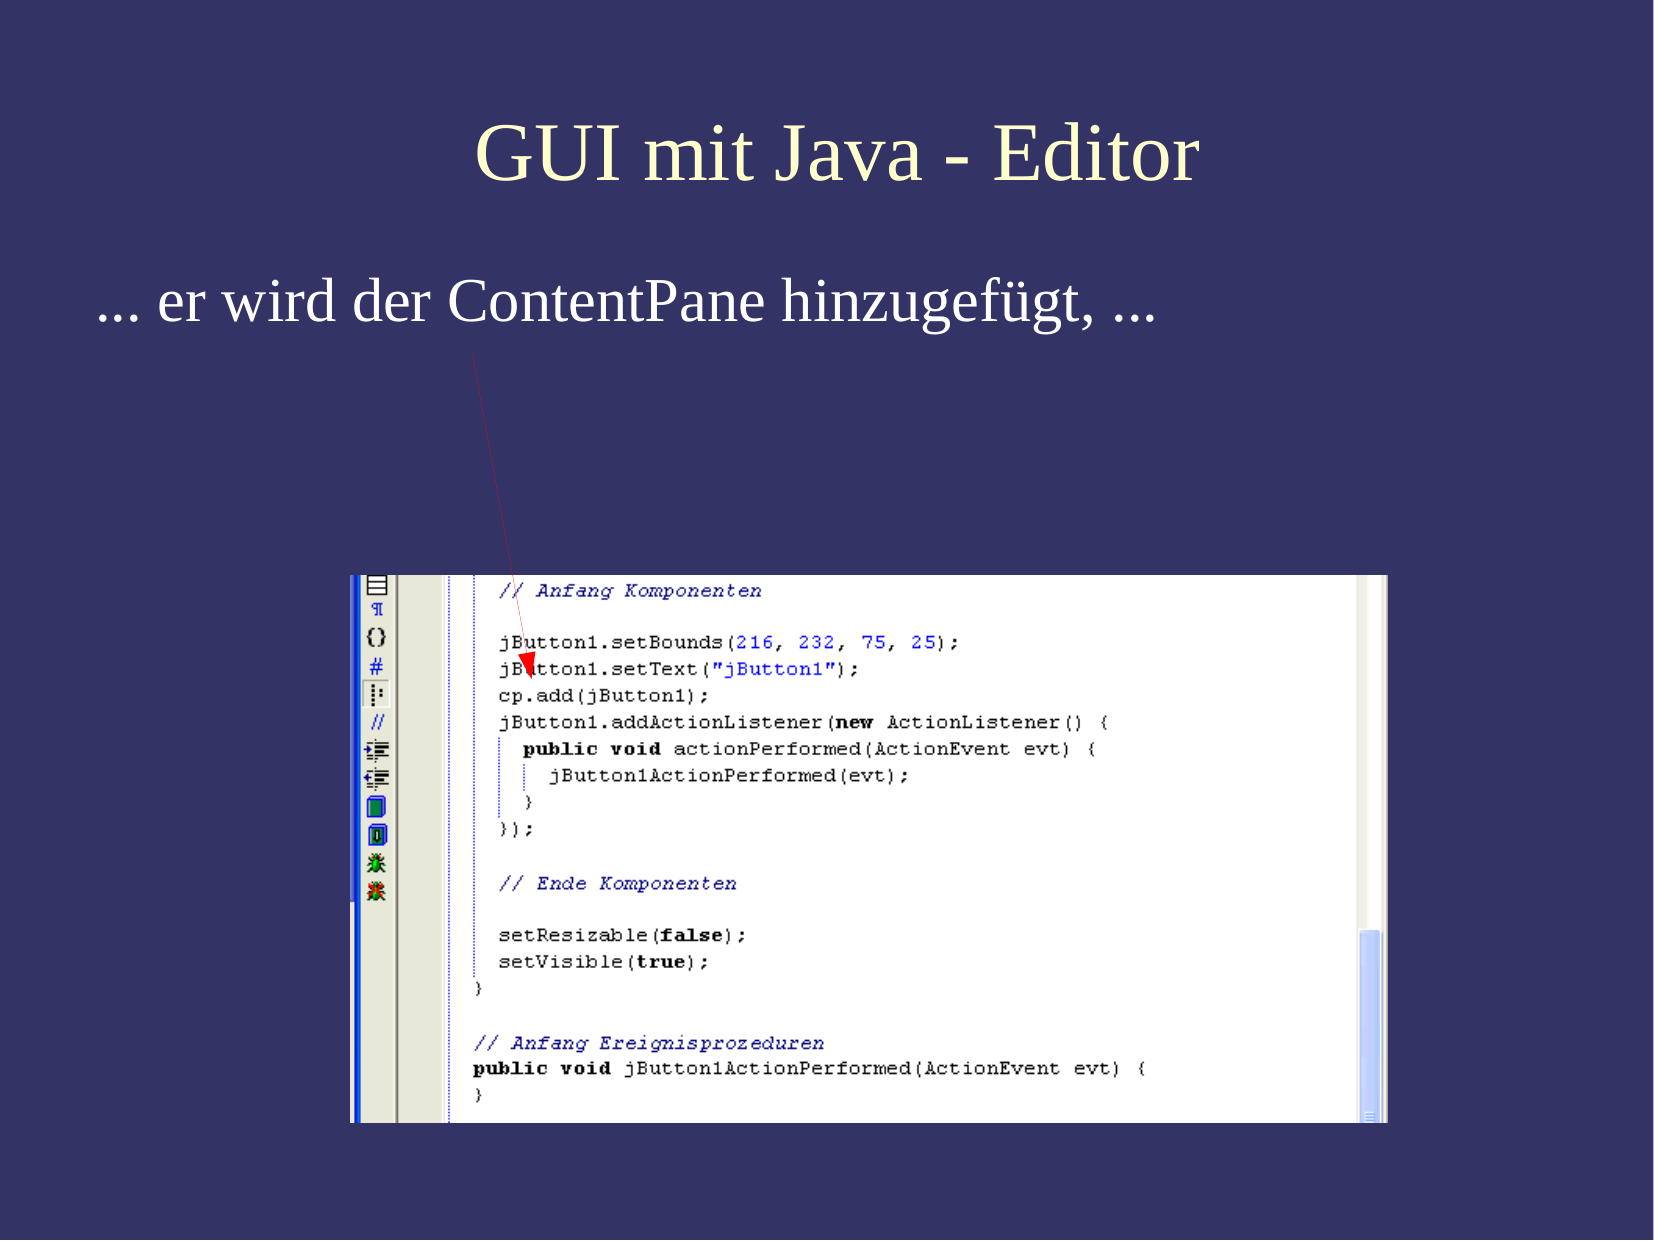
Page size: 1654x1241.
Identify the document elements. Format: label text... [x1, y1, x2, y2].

picture [350, 575, 1388, 1123]
list ... er wird der ContentPane hinzugefügt, ... [77, 265, 1579, 1214]
title GUI mit Java - Editor [54, 44, 1622, 260]
